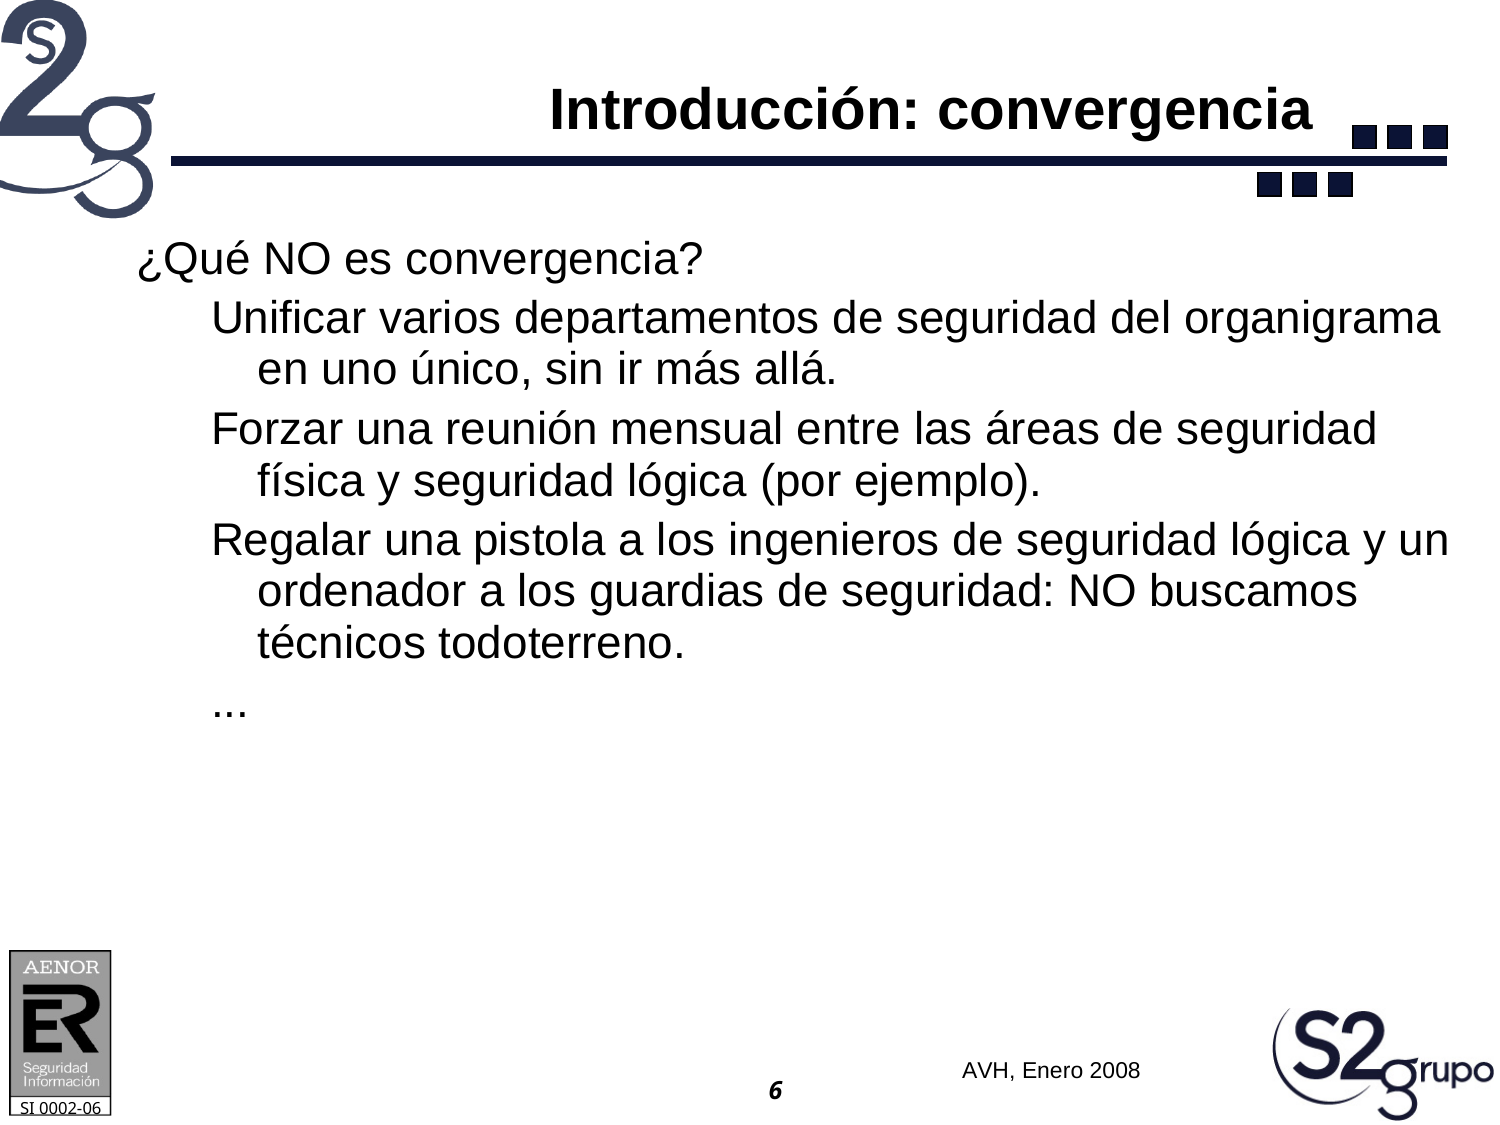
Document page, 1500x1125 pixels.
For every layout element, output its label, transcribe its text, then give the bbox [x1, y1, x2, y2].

text_box AVH, Enero 2008 [947, 1049, 1156, 1091]
picture [9, 950, 112, 1116]
picture [1272, 1008, 1494, 1121]
picture [0, 0, 158, 220]
title Introducción: convergencia [183, 30, 1329, 149]
list ¿Qué NO es convergencia? Unificar varios departamentos de seguridad del organigrama en uno único, sin ir más allá. Forzar una reunión mensual entre las áreas de seguridad física y seguridad lógica (por ejemplo). Regalar una pistola a los ingenieros de seguridad lógica y un ordenador a los guardias de seguridad: NO buscamos técnicos todoterreno. ... [120, 177, 1477, 929]
